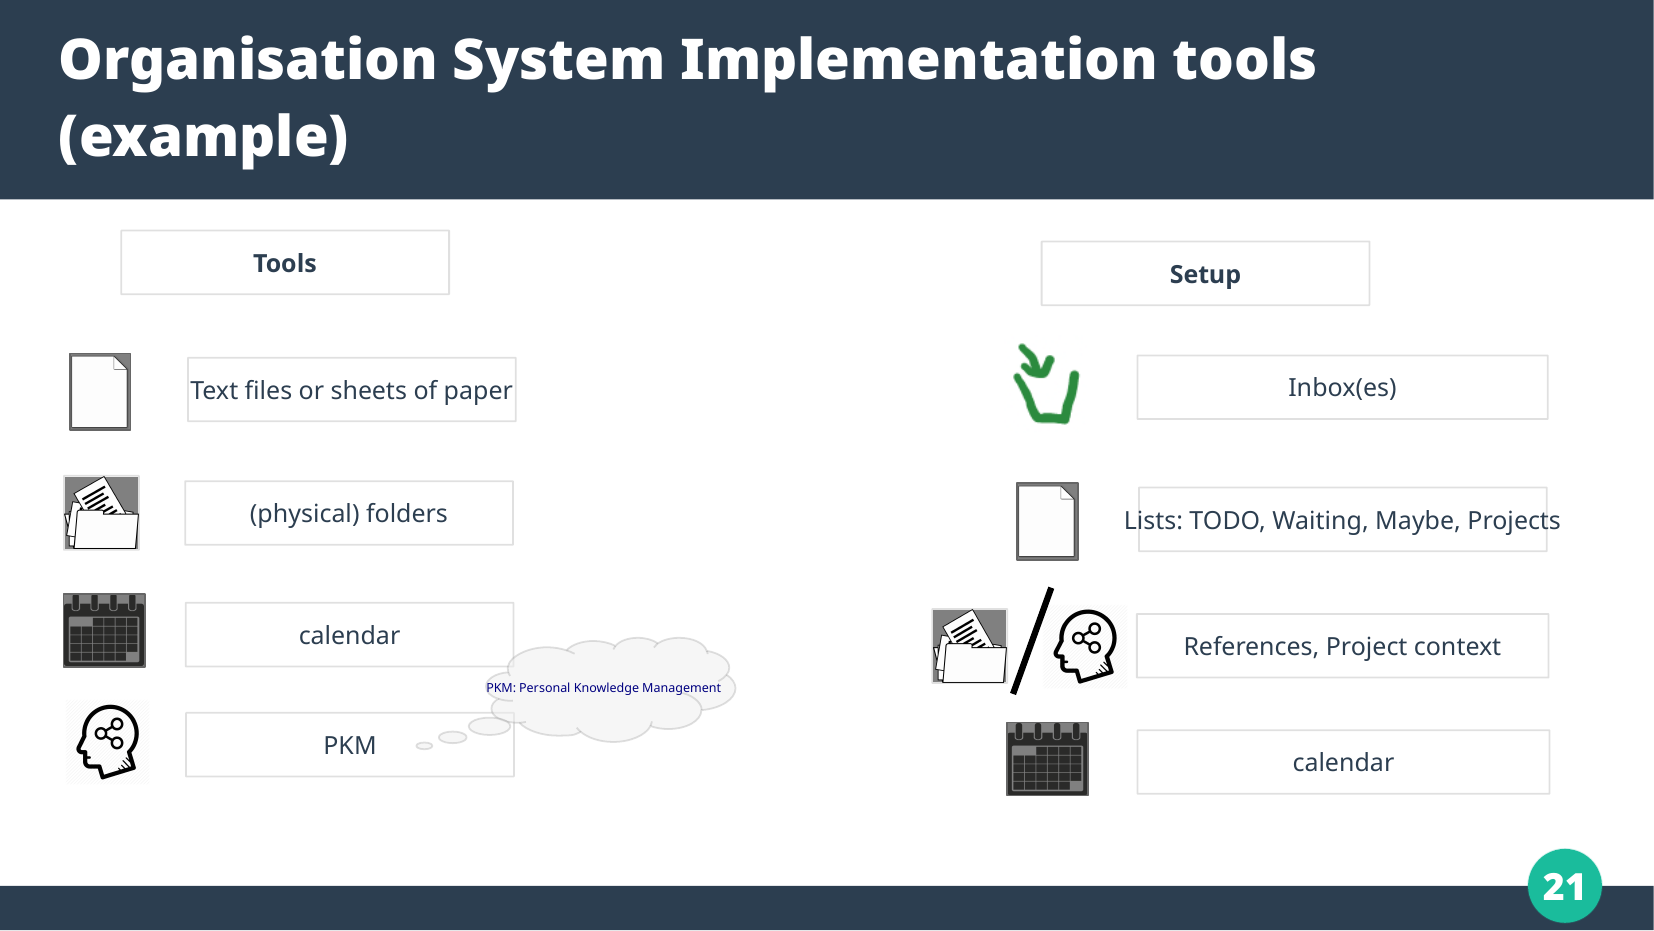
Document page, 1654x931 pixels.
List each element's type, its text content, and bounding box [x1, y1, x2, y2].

text_box PKM [186, 712, 514, 777]
picture [64, 476, 139, 549]
text_box Tools [121, 230, 450, 295]
picture [1007, 723, 1088, 795]
text_box Text files or sheets of paper [187, 357, 516, 422]
title Organisation System Implementation tools (example) [59, 37, 1595, 155]
text_box Setup [1041, 241, 1370, 306]
text_box calendar [1137, 730, 1550, 794]
text_box calendar [185, 602, 514, 667]
picture [1004, 334, 1087, 433]
text_box (physical) folders [185, 481, 513, 545]
picture [1042, 604, 1128, 689]
text_box References, Project context [1136, 613, 1549, 678]
picture [933, 609, 1007, 683]
text_box Inbox(es) [1137, 355, 1548, 419]
picture [64, 594, 144, 666]
picture [1017, 484, 1077, 559]
text_box PKM: Personal Knowledge Management [468, 637, 736, 742]
text_box Lists: TODO, Waiting, Maybe, Projects [1138, 487, 1547, 552]
picture [65, 699, 150, 785]
picture [70, 354, 130, 430]
